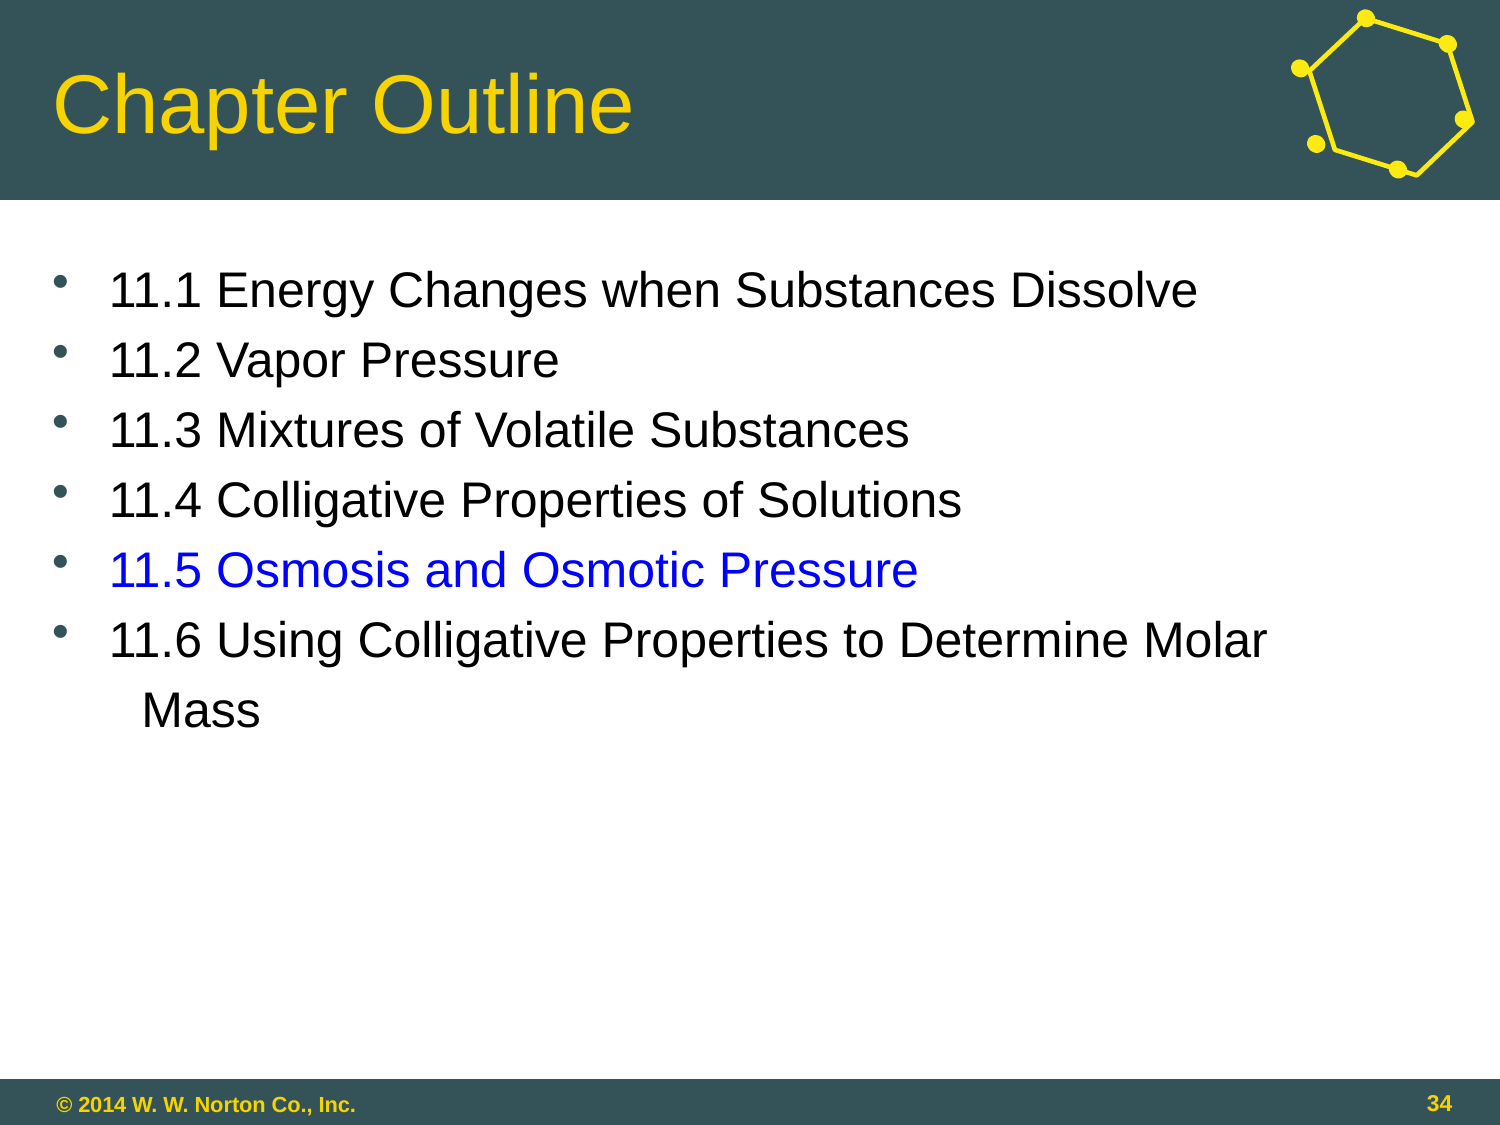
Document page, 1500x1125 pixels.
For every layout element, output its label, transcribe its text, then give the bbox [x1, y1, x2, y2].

title Chapter Outline [37, 12, 1118, 188]
slide_number <number> [1408, 1085, 1468, 1120]
list 11.1 Energy Changes when Substances Dissolve 11.2 Vapor Pressure 11.3 Mixtures of Volatile Substances 11.4 Colligative Properties of Solutions 11.5 Osmosis and Osmotic Pressure 11.6 Using Colligative Properties to Determine Molar Mass [37, 249, 1313, 975]
